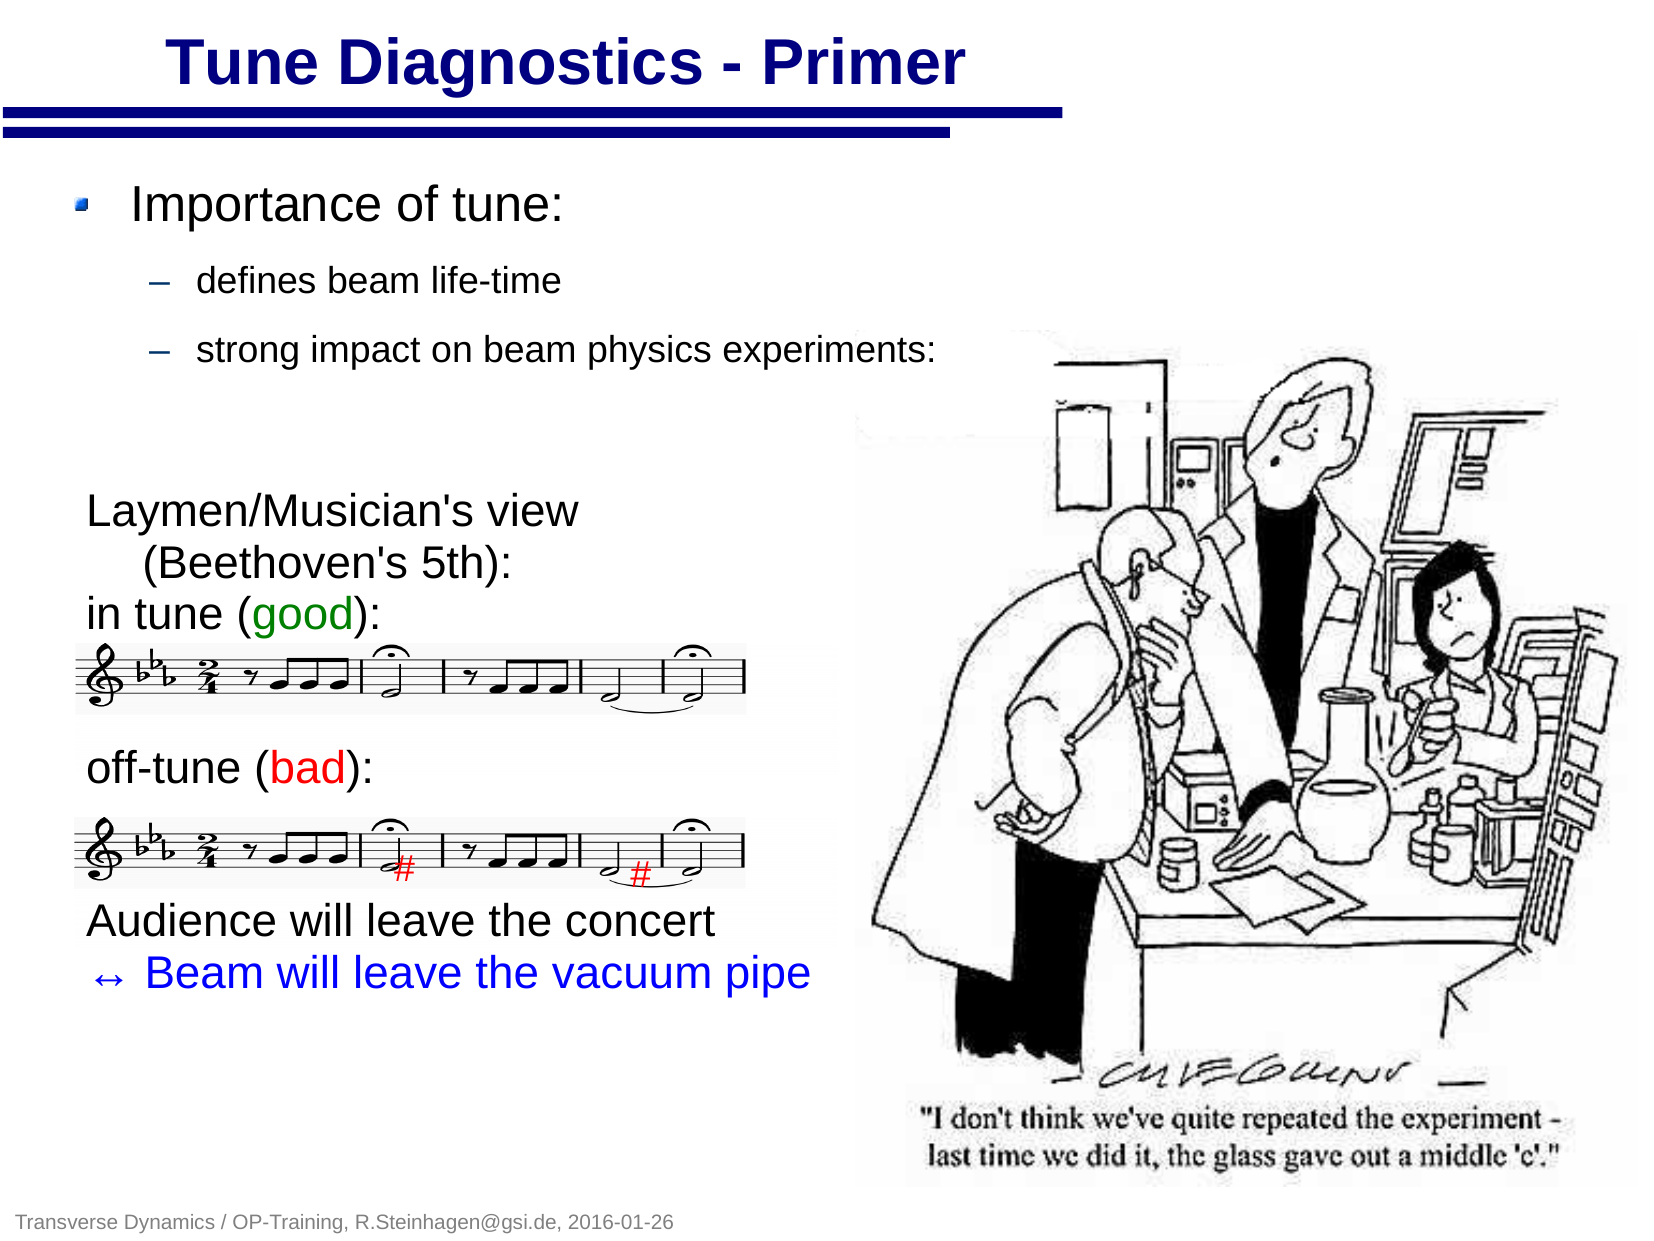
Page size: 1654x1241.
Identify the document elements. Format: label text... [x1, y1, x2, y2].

text_box # [615, 846, 667, 904]
text_box # [379, 840, 430, 898]
title Tune Diagnostics - Primer [165, 0, 1323, 124]
picture [855, 330, 1638, 1188]
list Importance of tune: defines beam life-time strong impact on beam physics experiments: [74, 175, 1593, 1175]
